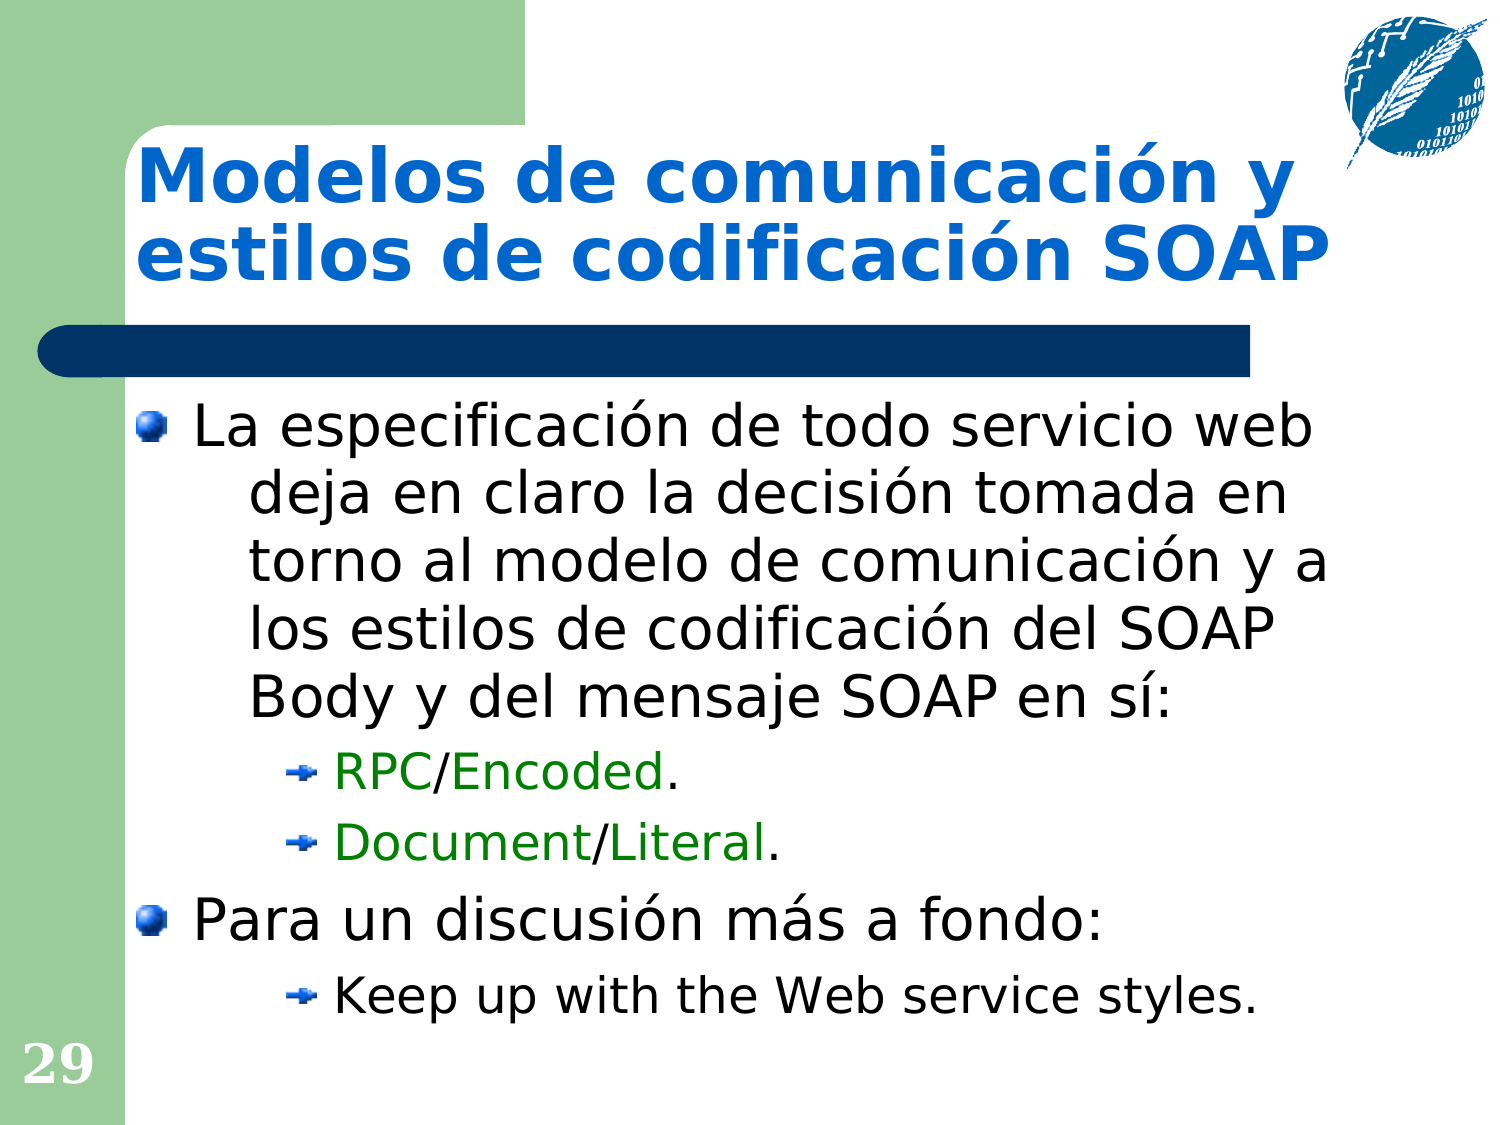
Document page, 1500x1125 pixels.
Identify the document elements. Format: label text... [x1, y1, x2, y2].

picture [1433, 139, 1440, 147]
picture [1427, 138, 1431, 148]
picture [1436, 127, 1450, 136]
title Modelos de comunicación y estilos de codificación SOAP [135, 135, 1413, 301]
list La especificación de todo servicio web deja en claro la decisión tomada en torno al modelo de comunicación y a los estilos de codificación del SOAP Body y del mensaje SOAP en sí: RPC/Encoded. Document/Literal. Para un discusión más a fondo: Keep up with the Web service styles. [136, 392, 1388, 1111]
picture [1416, 140, 1425, 149]
picture [1341, 15, 1487, 172]
